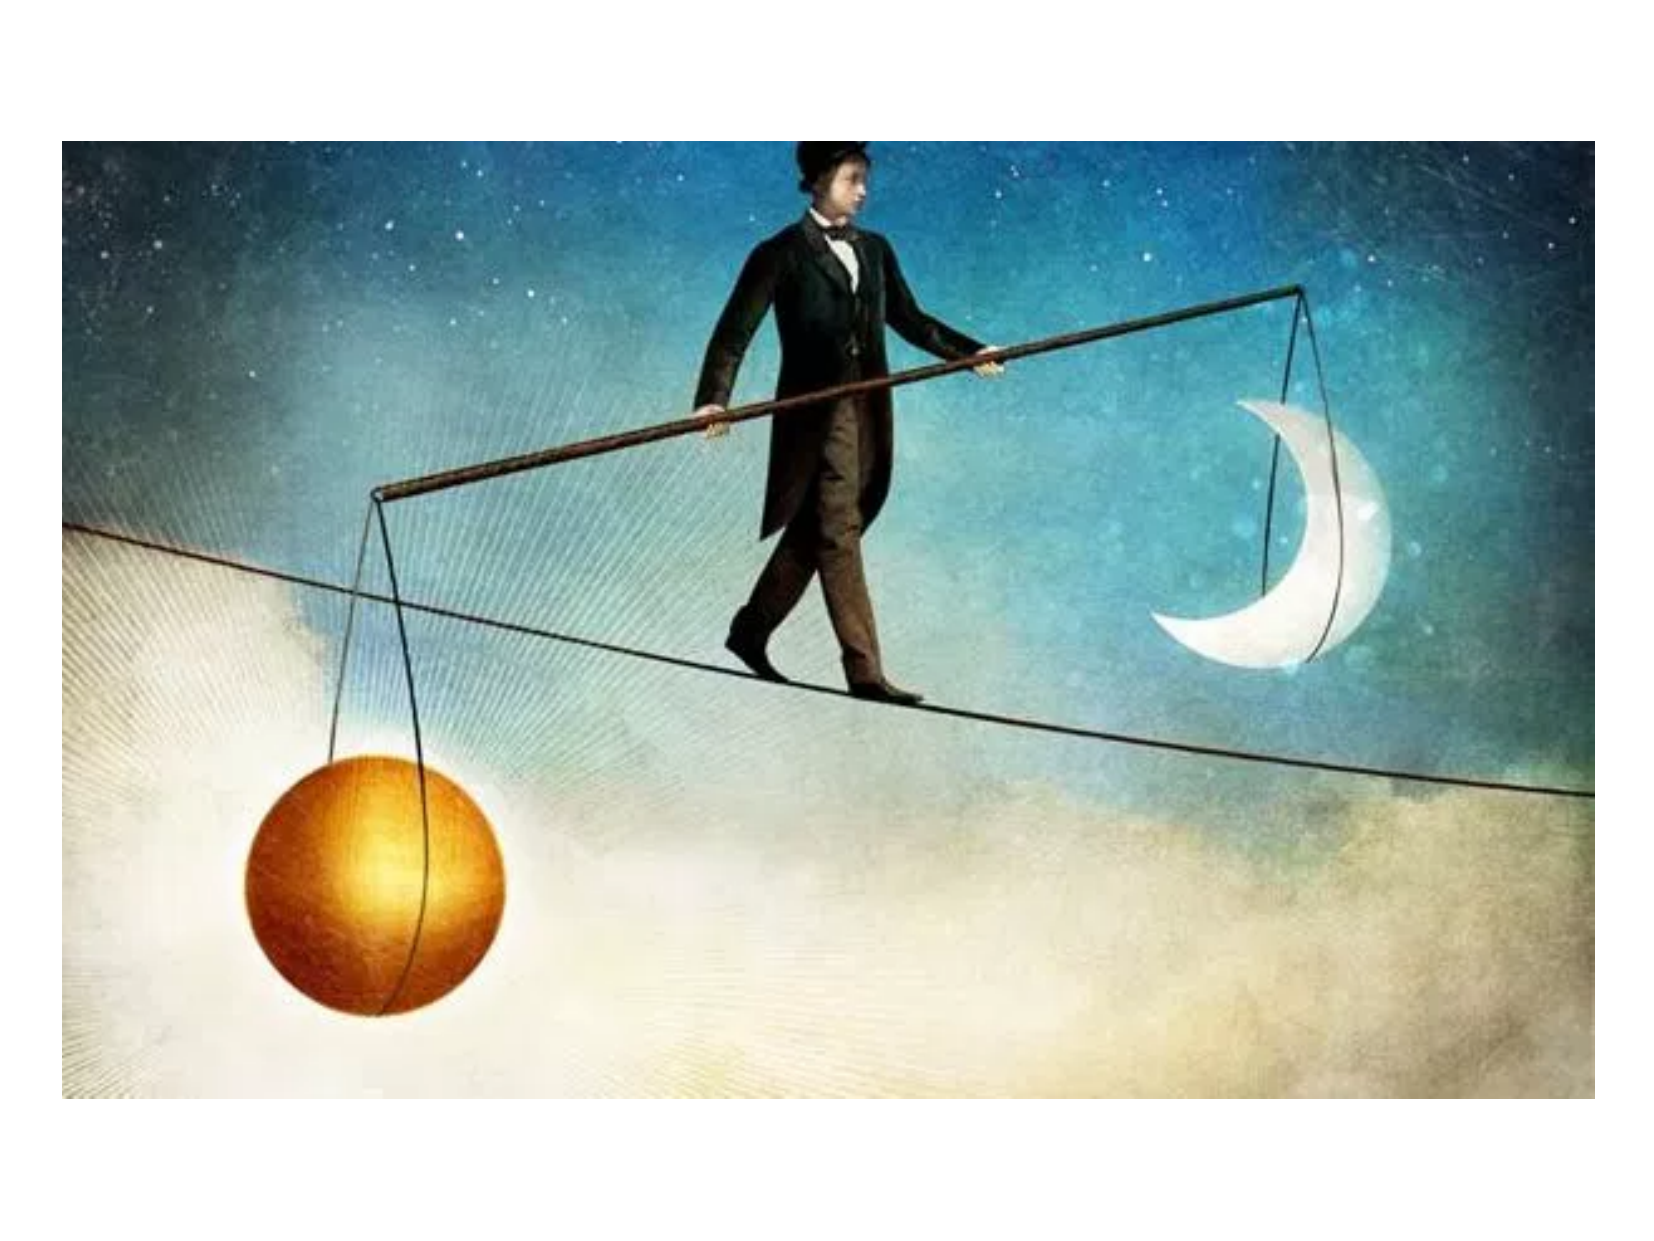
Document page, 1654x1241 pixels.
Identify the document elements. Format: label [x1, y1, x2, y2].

picture [62, 141, 1595, 1099]
